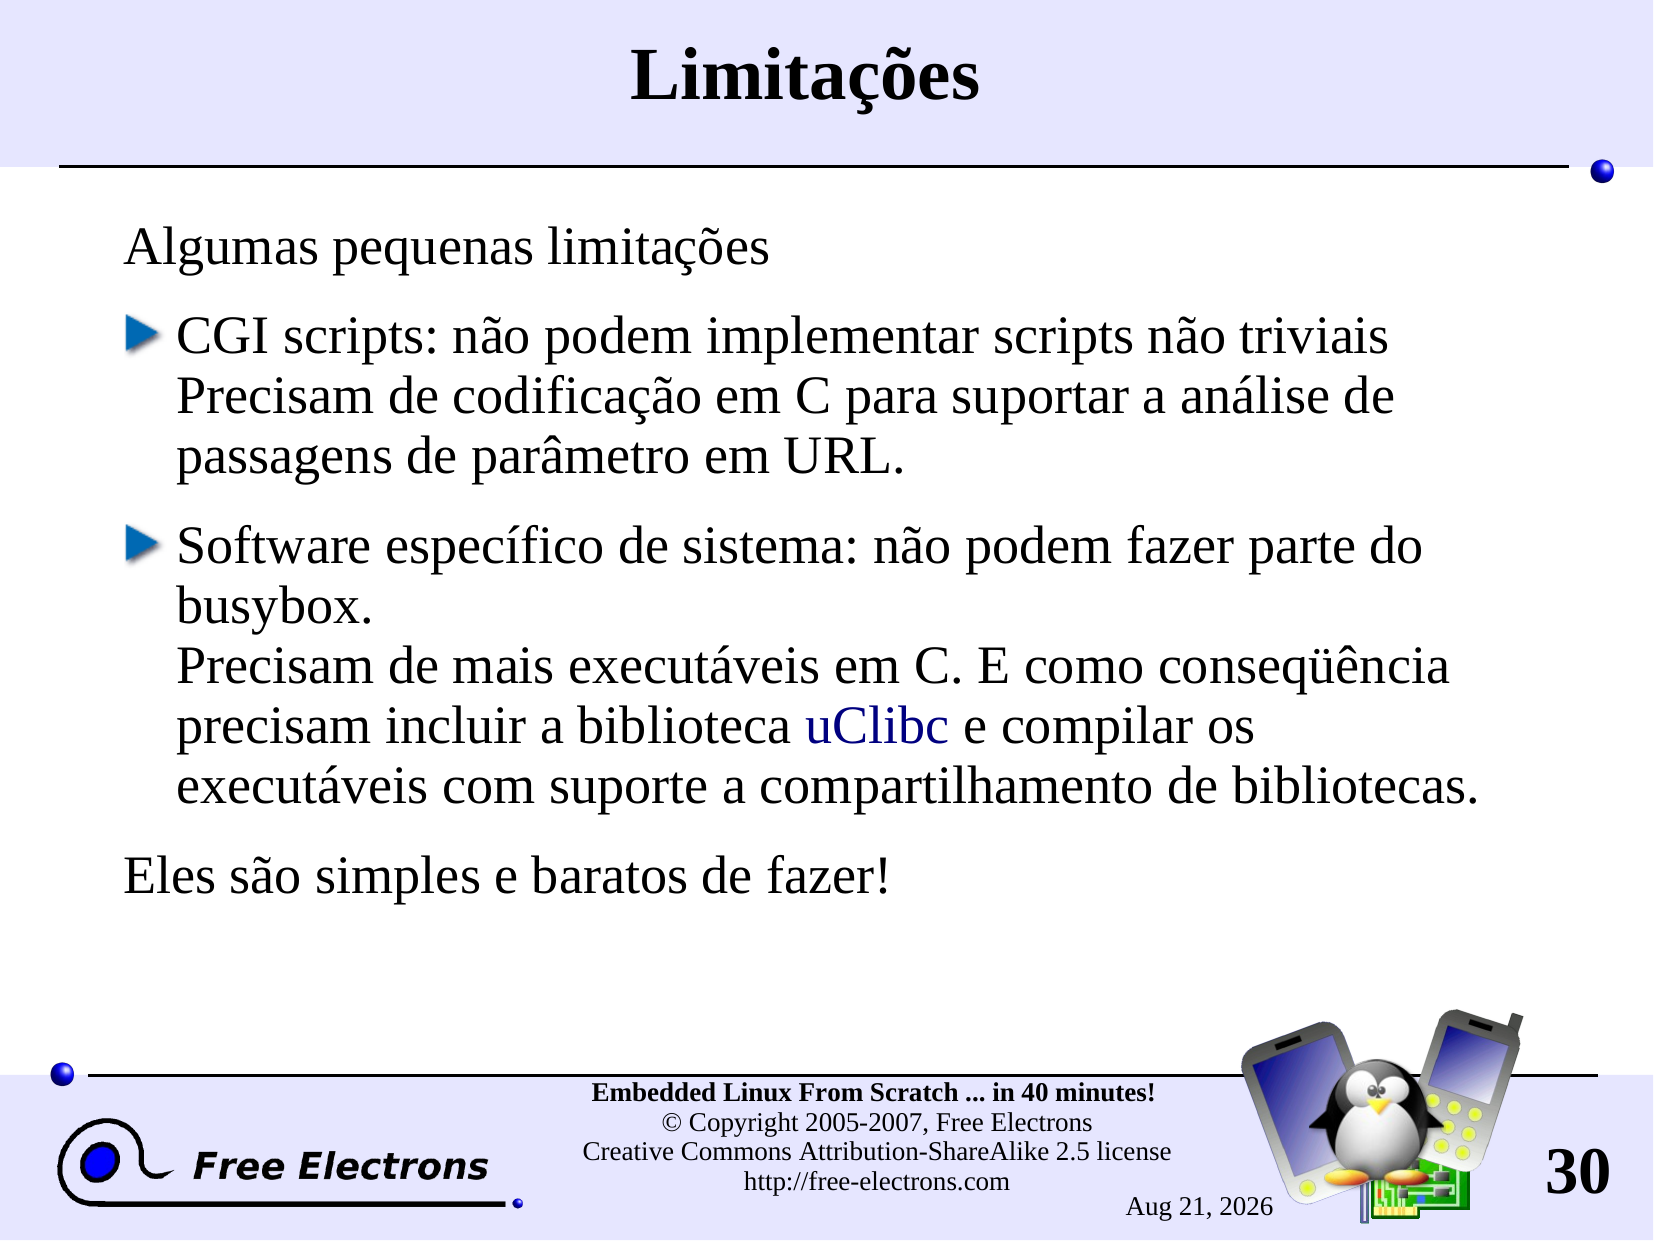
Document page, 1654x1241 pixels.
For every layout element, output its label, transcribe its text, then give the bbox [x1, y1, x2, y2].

picture [50, 1107, 527, 1216]
picture [1231, 1007, 1538, 1241]
list Algumas pequenas limitações CGI scripts: não podem implementar scripts não triviais Precisam de codificação em C para suportar a análise de passagens de parâmetro em URL. Software específico de sistema: não podem fazer parte do busybox. Precisam de mais executáveis em C. E como conseqüência precisam incluir a biblioteca uClibc e compilar os executáveis com suporte a compartilhamento de bibliotecas. Eles são simples e baratos de fazer! [105, 216, 1518, 1066]
title Limitações [60, 25, 1551, 124]
